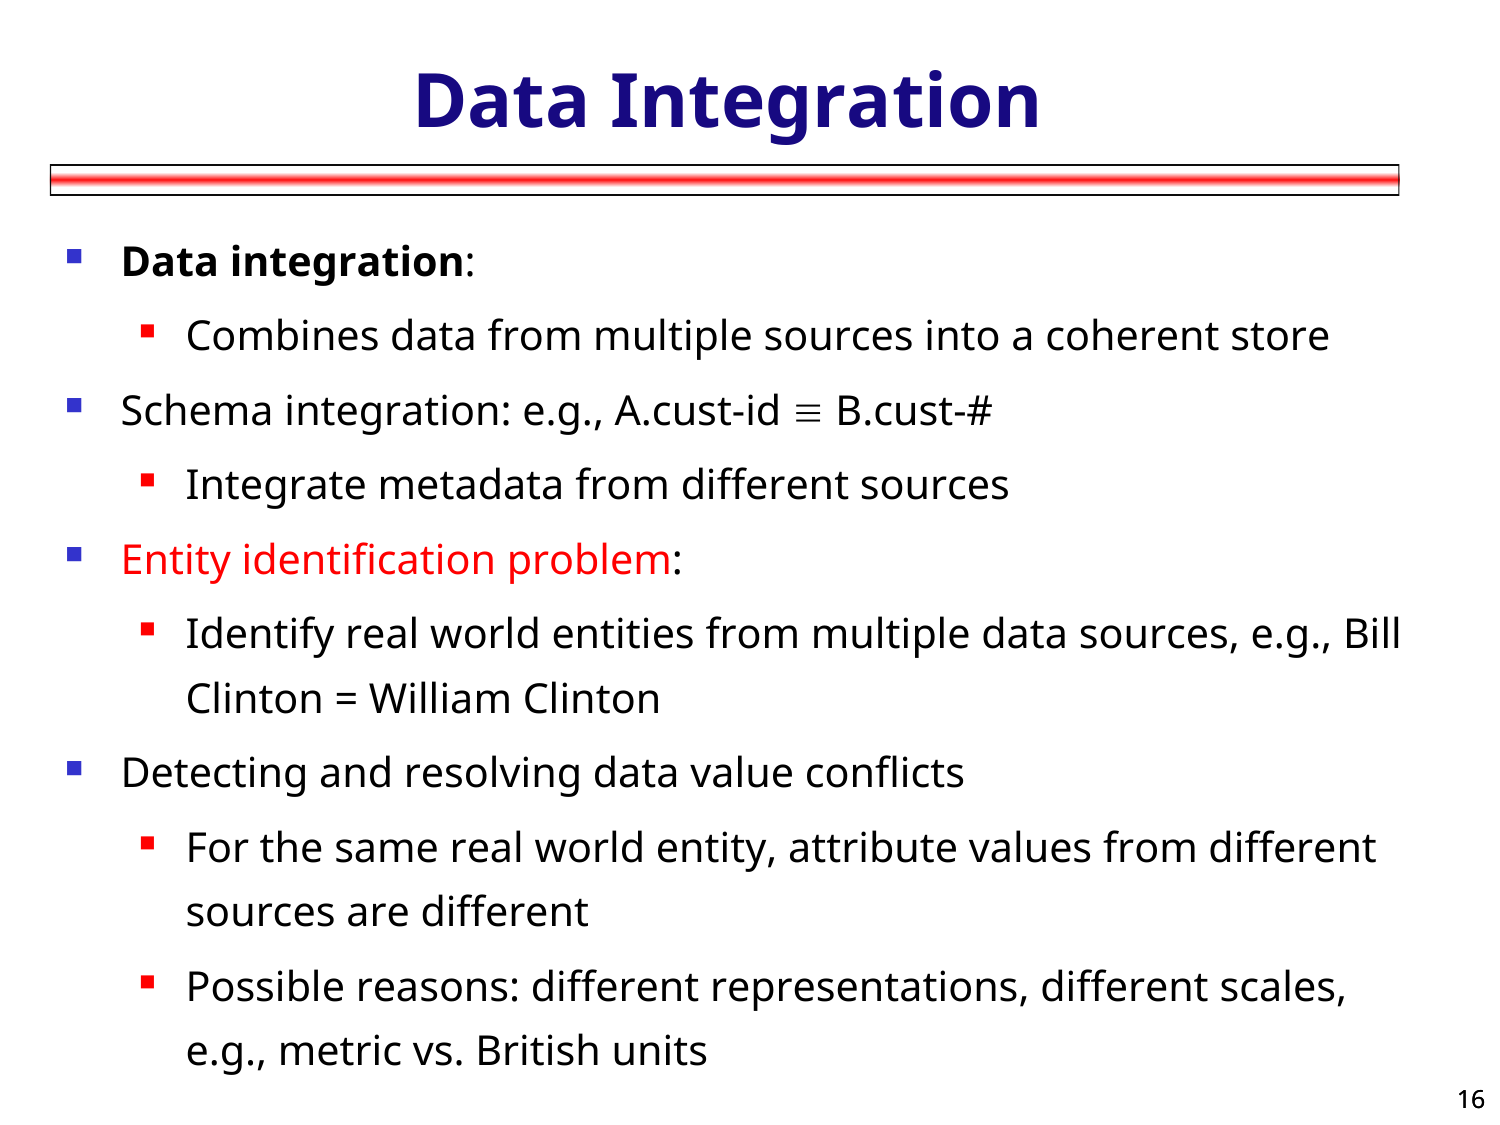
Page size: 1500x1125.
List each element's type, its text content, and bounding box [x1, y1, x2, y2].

title Data Integration [179, 44, 1277, 150]
list Data integration: Combines data from multiple sources into a coherent store Schema integration: e.g., A.cust-id  B.cust-# Integrate metadata from different sources Entity identification problem: Identify real world entities from multiple data sources, e.g., Bill Clinton = William Clinton Detecting and resolving data value conflicts For the same real world entity, attribute values from different sources are different Possible reasons: different representations, different scales, e.g., metric vs. British units [50, 212, 1450, 1076]
text_box <number> [1187, 1062, 1500, 1125]
